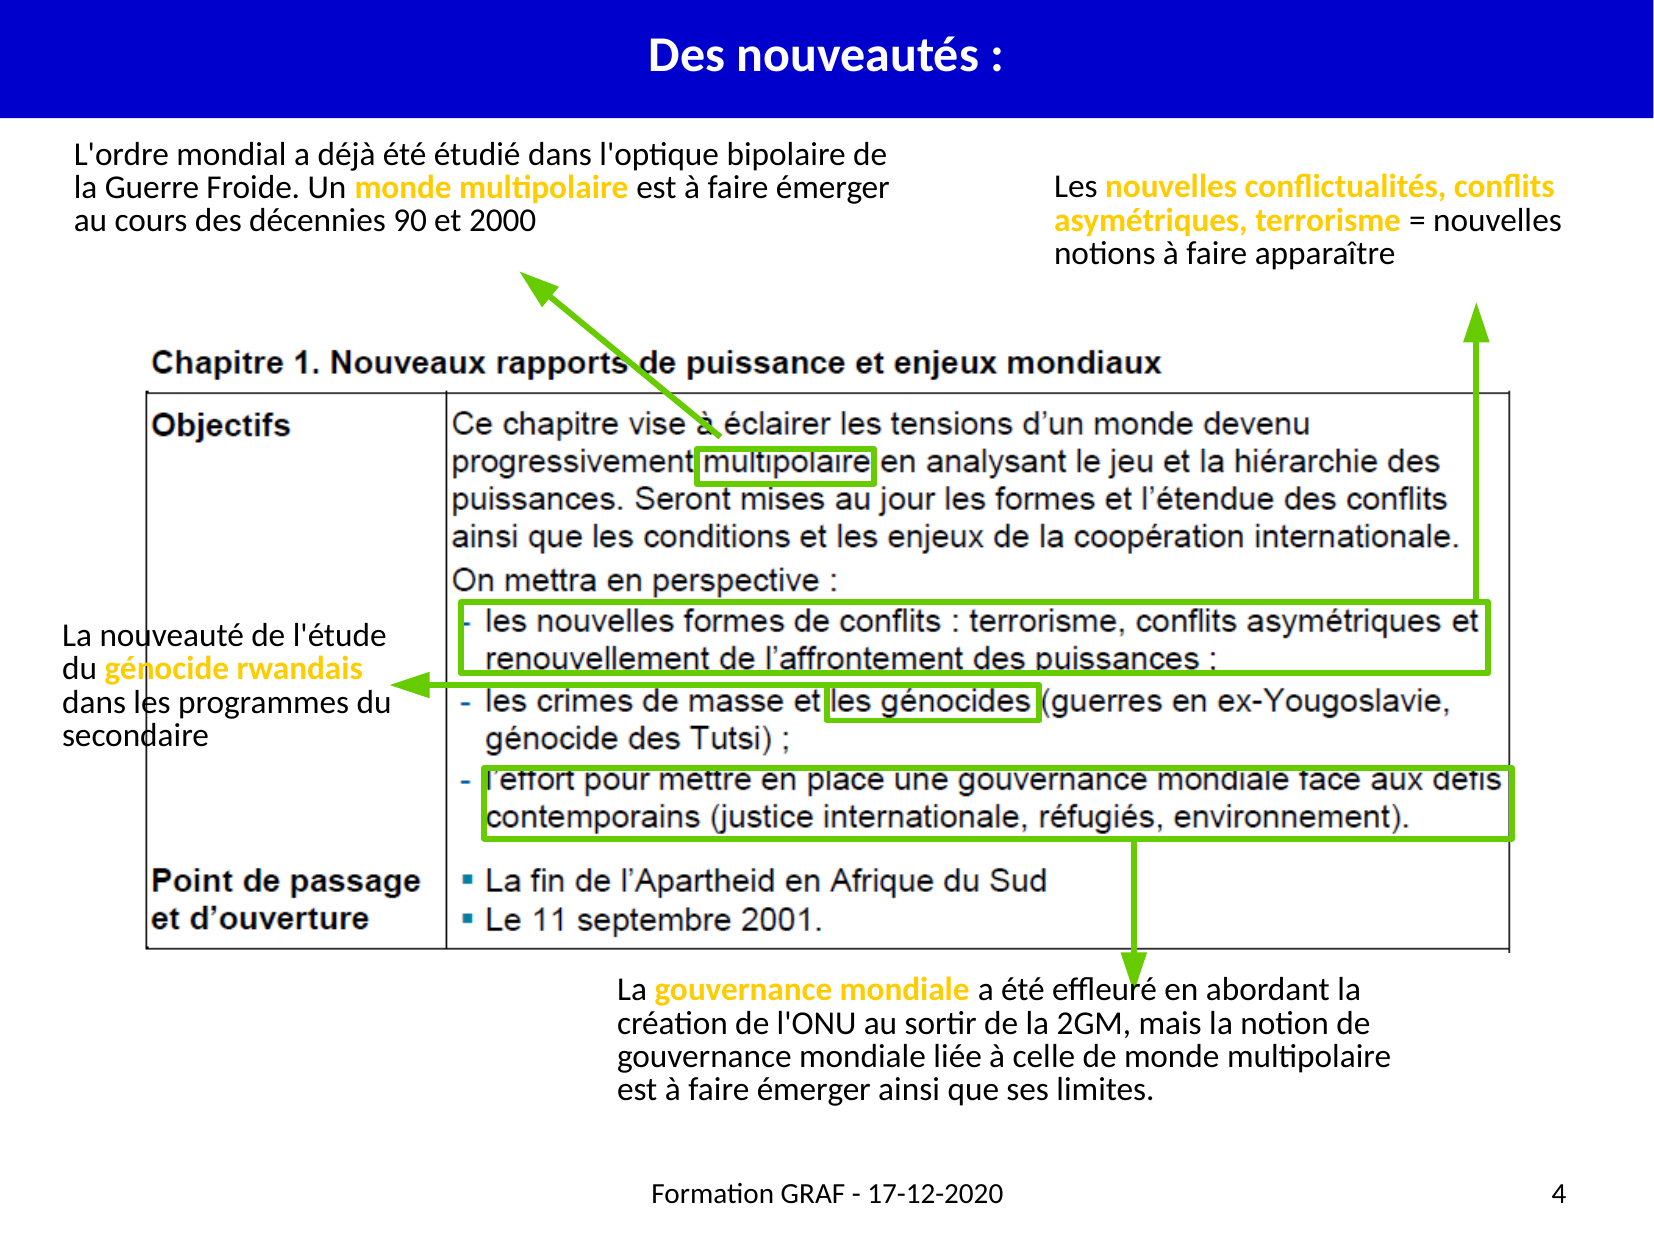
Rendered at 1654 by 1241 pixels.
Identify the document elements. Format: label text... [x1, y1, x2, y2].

picture [487, 771, 1509, 836]
text_box La gouvernance mondiale a été effleuré en abordant la création de l'ONU au sortir de la 2GM, mais la notion de gouvernance mondiale liée à celle de monde multipolaire est à faire émerger ainsi que ses limites. [602, 968, 1453, 1193]
picture [830, 688, 1036, 718]
picture [138, 330, 1515, 953]
picture [464, 605, 1485, 670]
text_box L'ordre mondial a déjà été étudié dans l'optique bipolaire de la Guerre Froide. Un monde multipolaire est à faire émerger au cours des décennies 90 et 2000 [59, 132, 922, 285]
title Des nouveautés : [0, 0, 1654, 119]
picture [1137, 841, 1515, 953]
text_box Les nouvelles conflictualités, conflits asymétriques, terrorisme = nouvelles notions à faire apparaître [1039, 165, 1619, 303]
text_box La nouveauté de l'étude du génocide rwandais dans les programmes du secondaire [47, 614, 426, 827]
